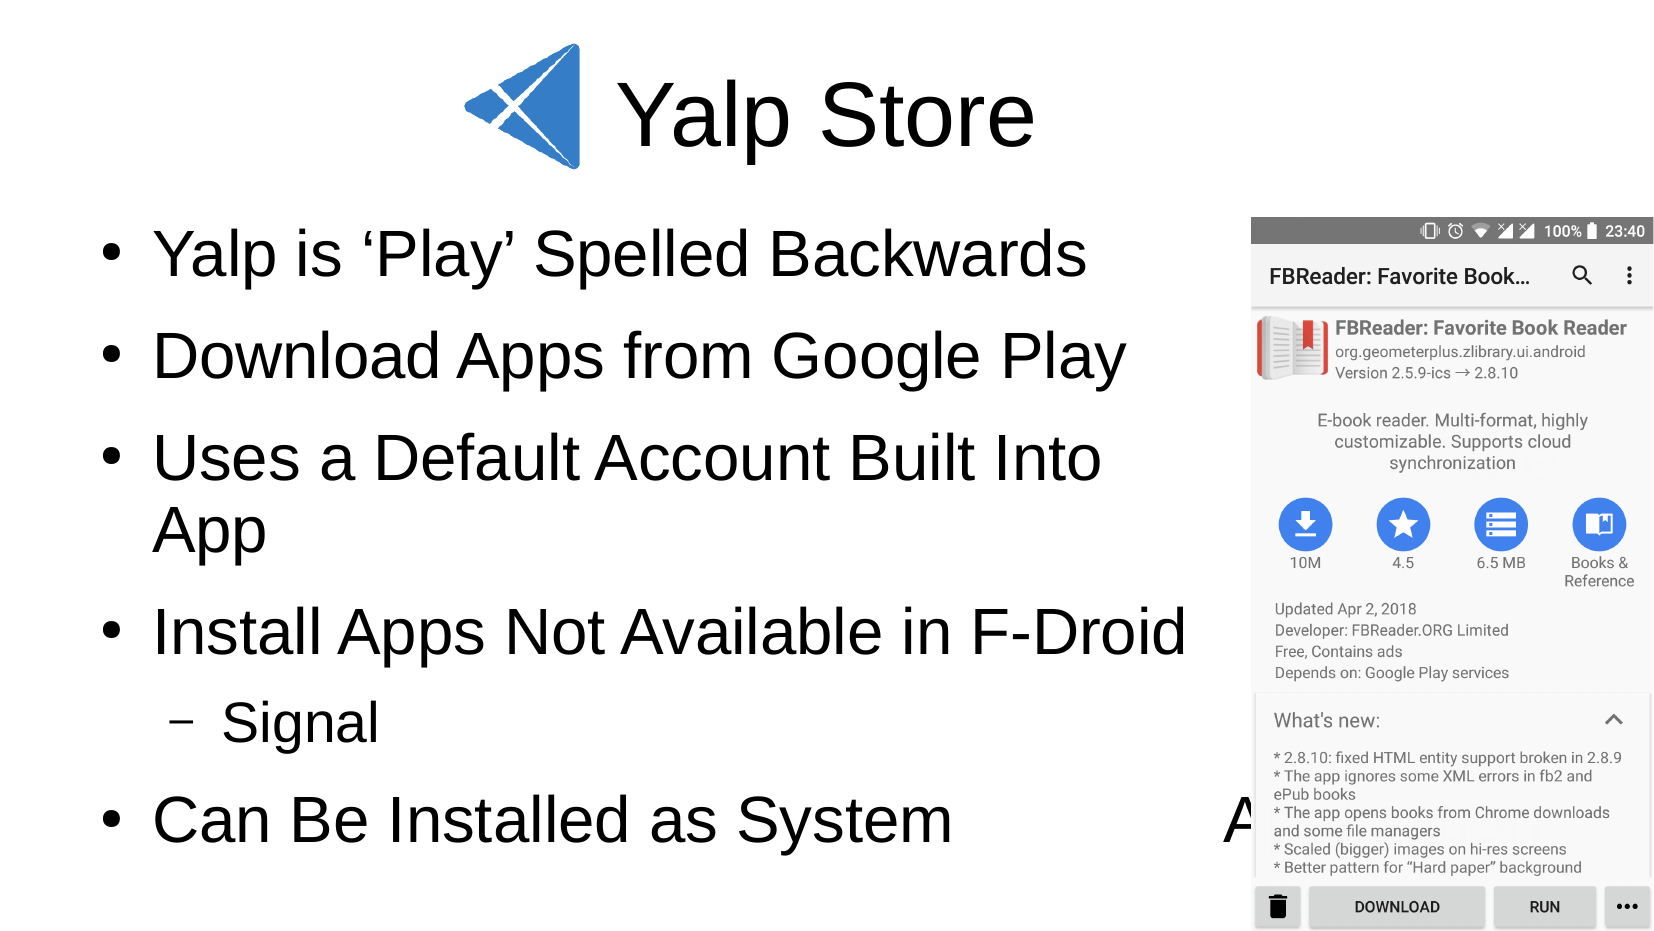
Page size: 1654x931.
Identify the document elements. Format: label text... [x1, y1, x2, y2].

list Yalp is ‘Play’ Spelled Backwards Download Apps from Google Play Uses a Default Account Built Into the App Install Apps Not Available in F-Droid Signal Can Be Installed as System Application [82, 217, 1251, 931]
title Yalp Store [82, 37, 1571, 193]
picture [1251, 217, 1654, 931]
picture [459, 39, 581, 172]
